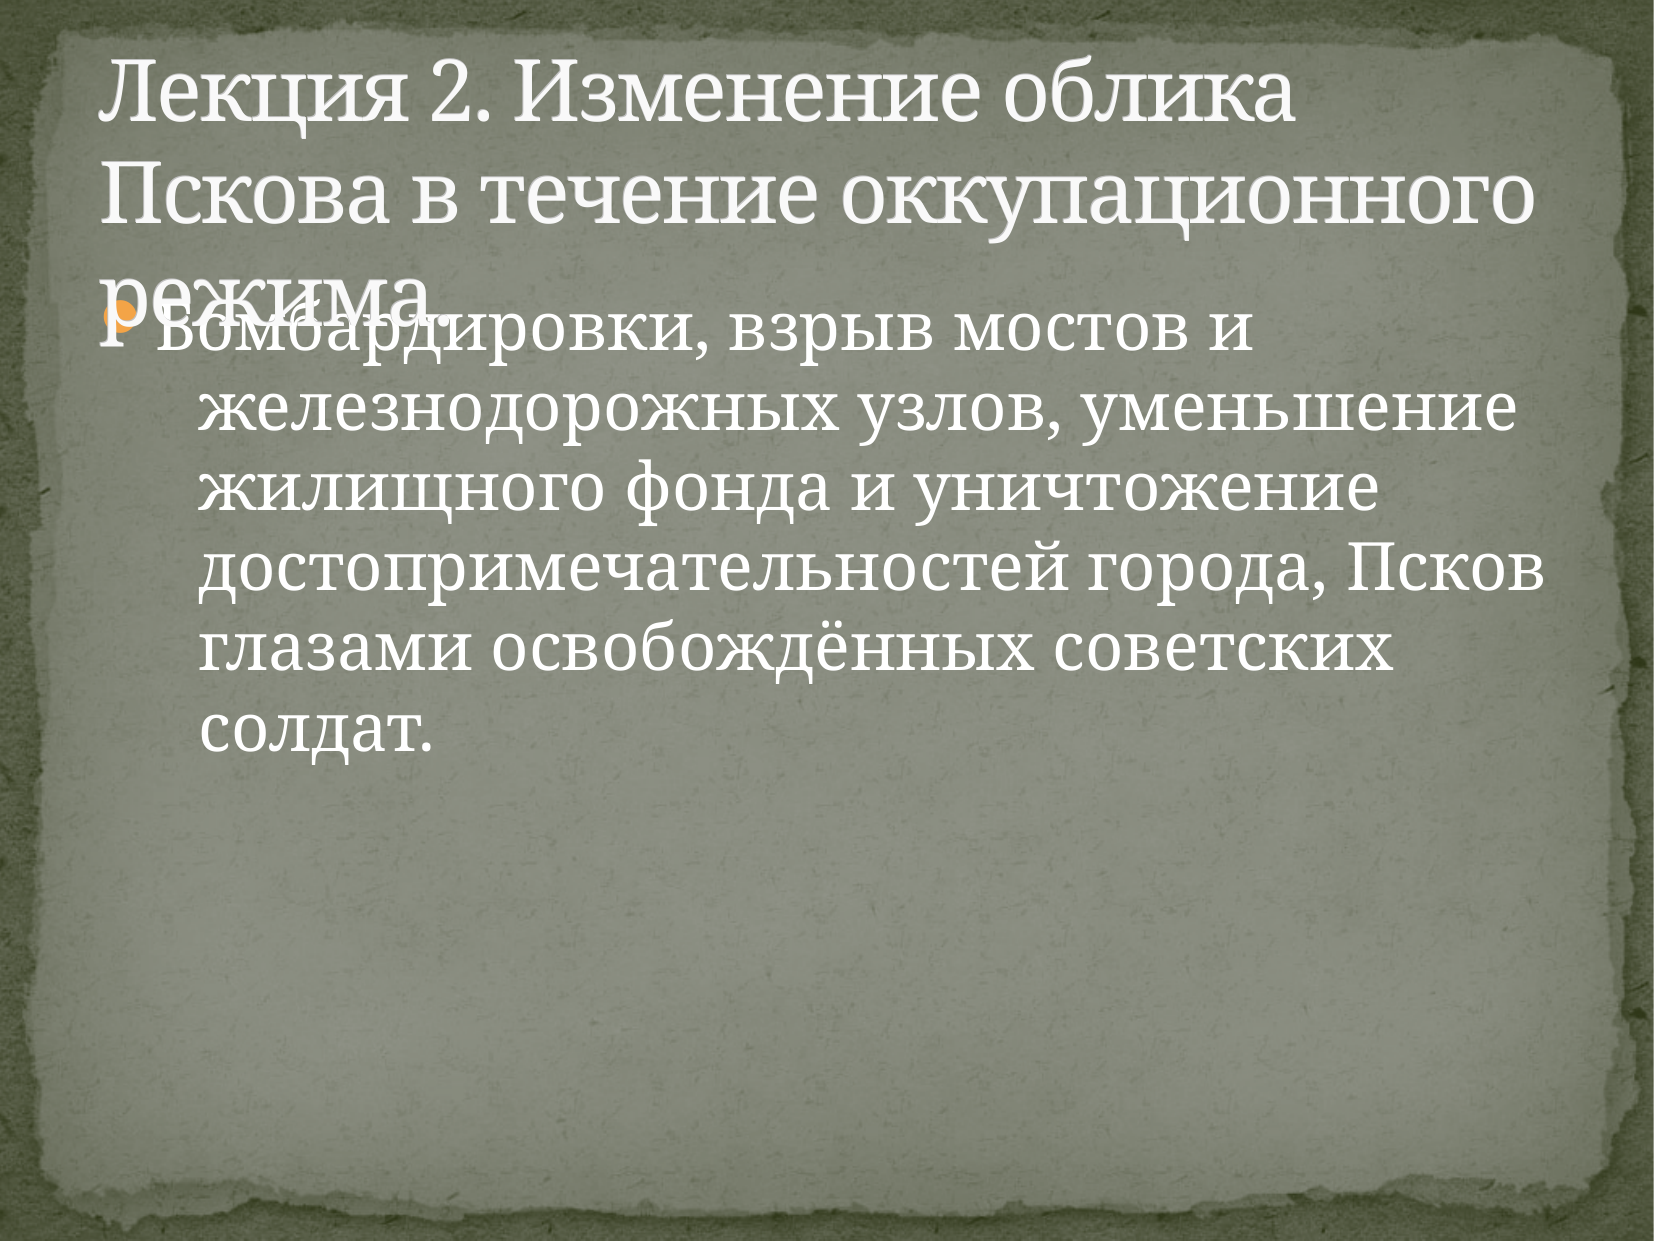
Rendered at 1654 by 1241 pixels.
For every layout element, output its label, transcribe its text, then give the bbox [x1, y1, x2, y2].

title Лекция 2. Изменение облика Пскова в течение оккупационного режима. [82, 27, 1571, 249]
list Бомбардировки, взрыв мостов и железнодорожных узлов, уменьшение жилищного фонда и уничтожение достопримечательностей города, Псков глазами освобождённых советских солдат. [82, 275, 1571, 1103]
